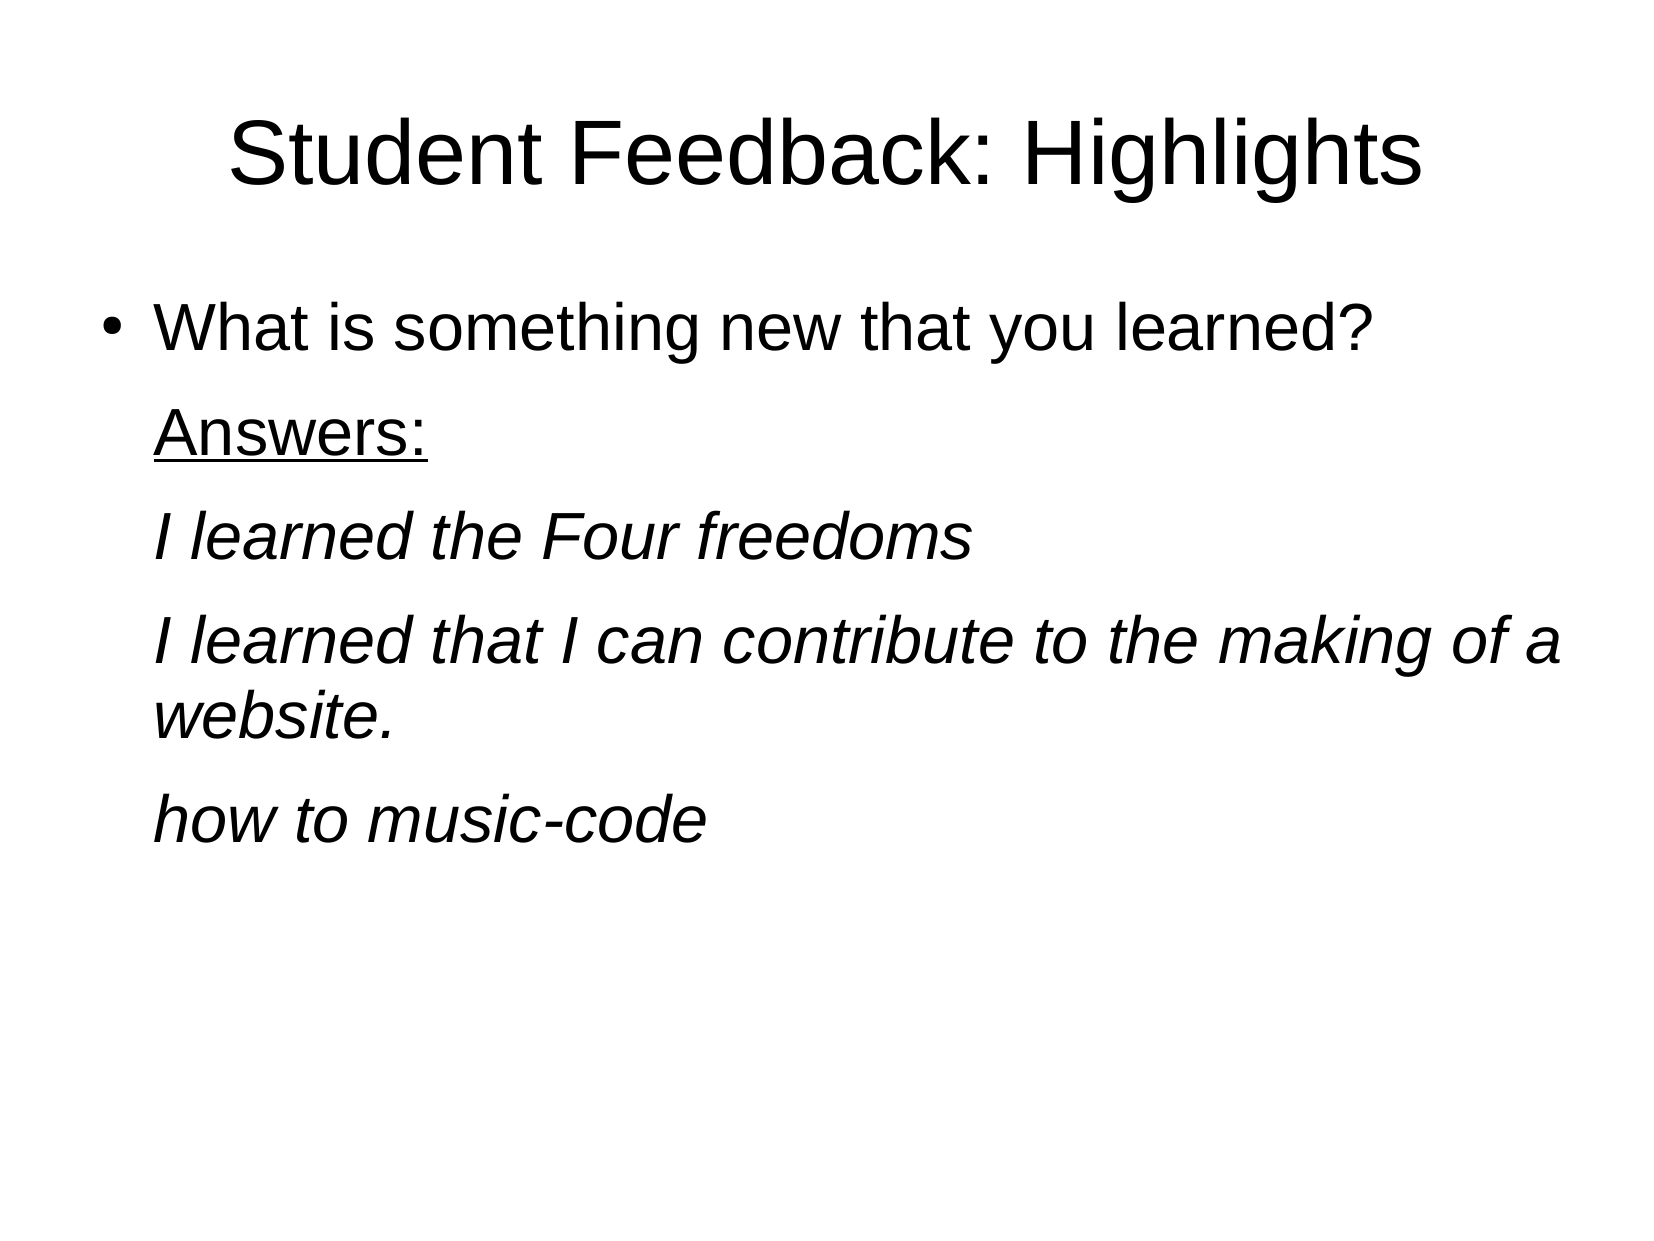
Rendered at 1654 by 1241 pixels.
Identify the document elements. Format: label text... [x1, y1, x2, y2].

list What is something new that you learned? Answers: I learned the Four freedoms I learned that I can contribute to the making of a website. how to music-code [82, 290, 1571, 1010]
title Student Feedback: Highlights [82, 49, 1571, 257]
